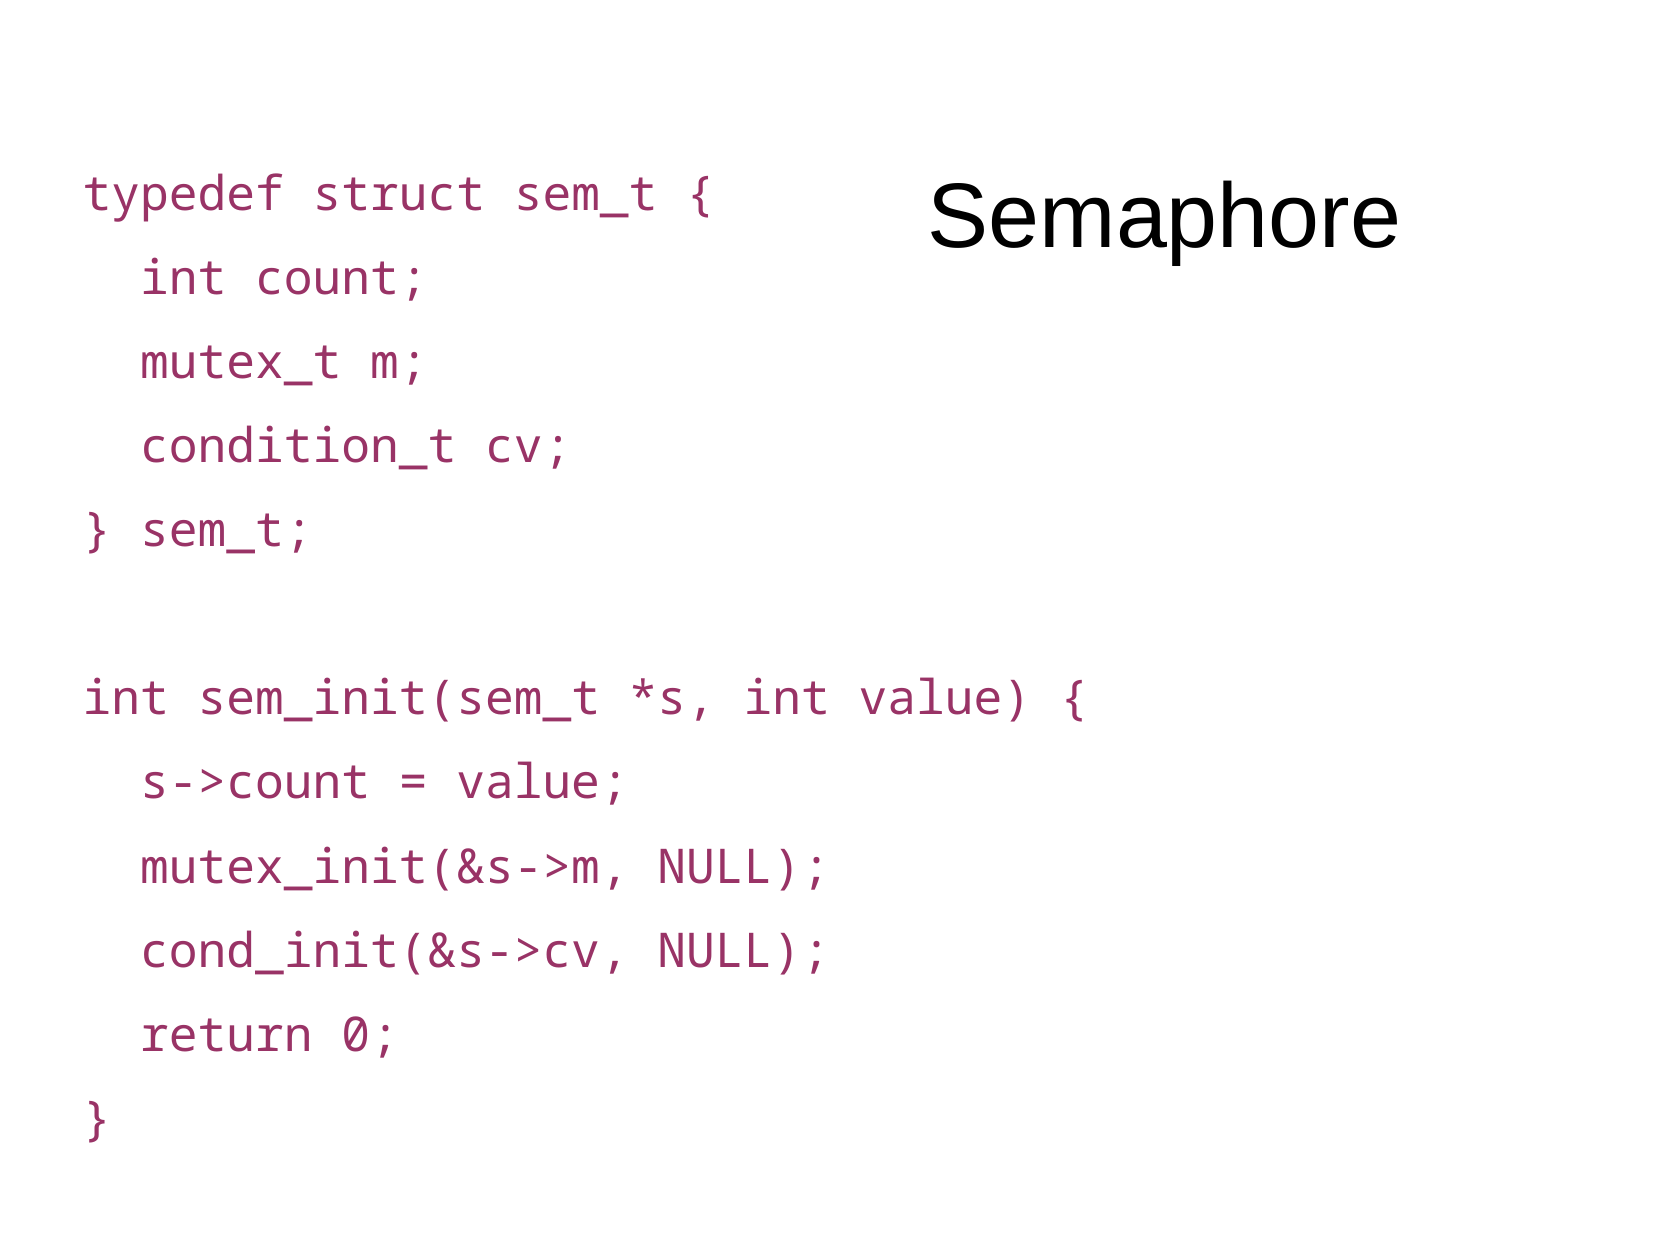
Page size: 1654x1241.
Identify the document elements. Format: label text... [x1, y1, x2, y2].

title Semaphore [716, 112, 1613, 320]
list typedef struct sem_t { int count; mutex_t m; condition_t cv; } sem_t; int sem_init(sem_t *s, int value) { s->count = value; mutex_init(&s->m, NULL); cond_init(&s->cv, NULL); return 0; } [82, 75, 1571, 1163]
